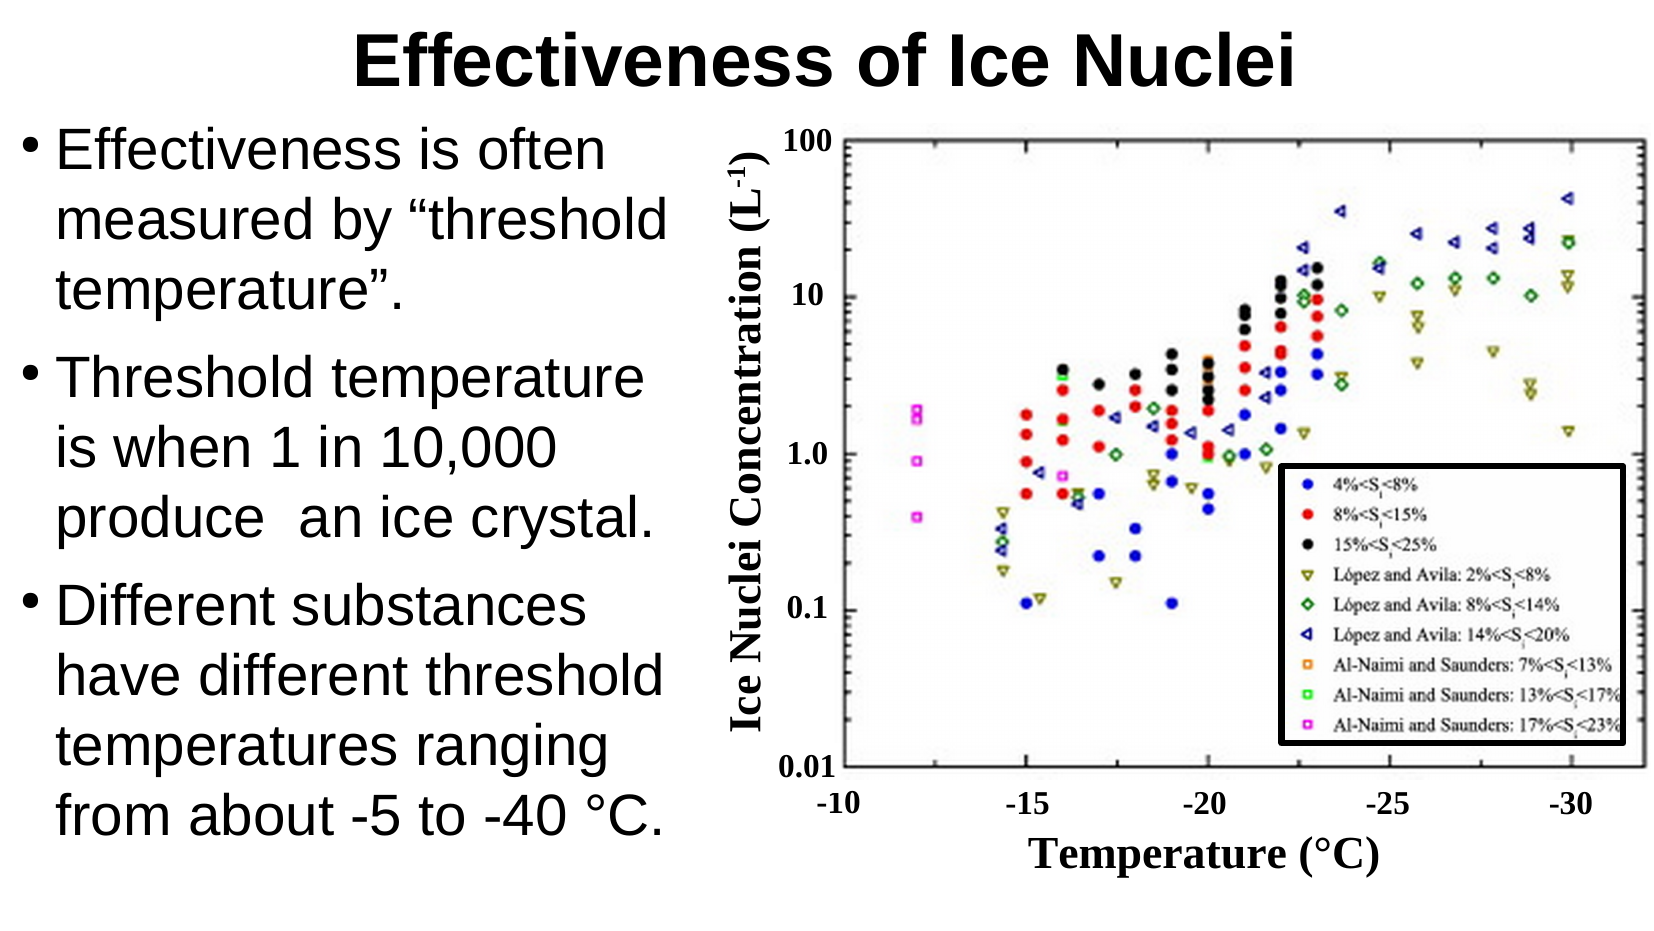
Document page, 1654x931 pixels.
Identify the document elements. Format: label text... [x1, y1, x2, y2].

text_box Ice Nuclei Concentration (L-1) [714, 142, 775, 743]
text_box 1.0 [774, 429, 841, 481]
text_box 100 [774, 117, 841, 168]
text_box 0.1 [774, 583, 841, 634]
text_box -30 [1538, 780, 1605, 831]
text_box Effectiveness is often measured by “threshold temperature”. Threshold temperature is when 1 in 10,000 produce an ice crystal. Different substances have different threshold temperatures ranging from about -5 to -40 °C. [0, 103, 701, 855]
text_box Temperature (°C) [904, 822, 1505, 883]
text_box 10 [774, 270, 841, 321]
title Effectiveness of Ice Nuclei [0, 5, 1651, 107]
text_box -10 [805, 779, 872, 830]
text_box -20 [1171, 779, 1238, 830]
text_box -15 [994, 779, 1061, 830]
picture [834, 123, 1651, 780]
text_box -25 [1354, 780, 1422, 831]
text_box 0.01 [774, 742, 841, 793]
